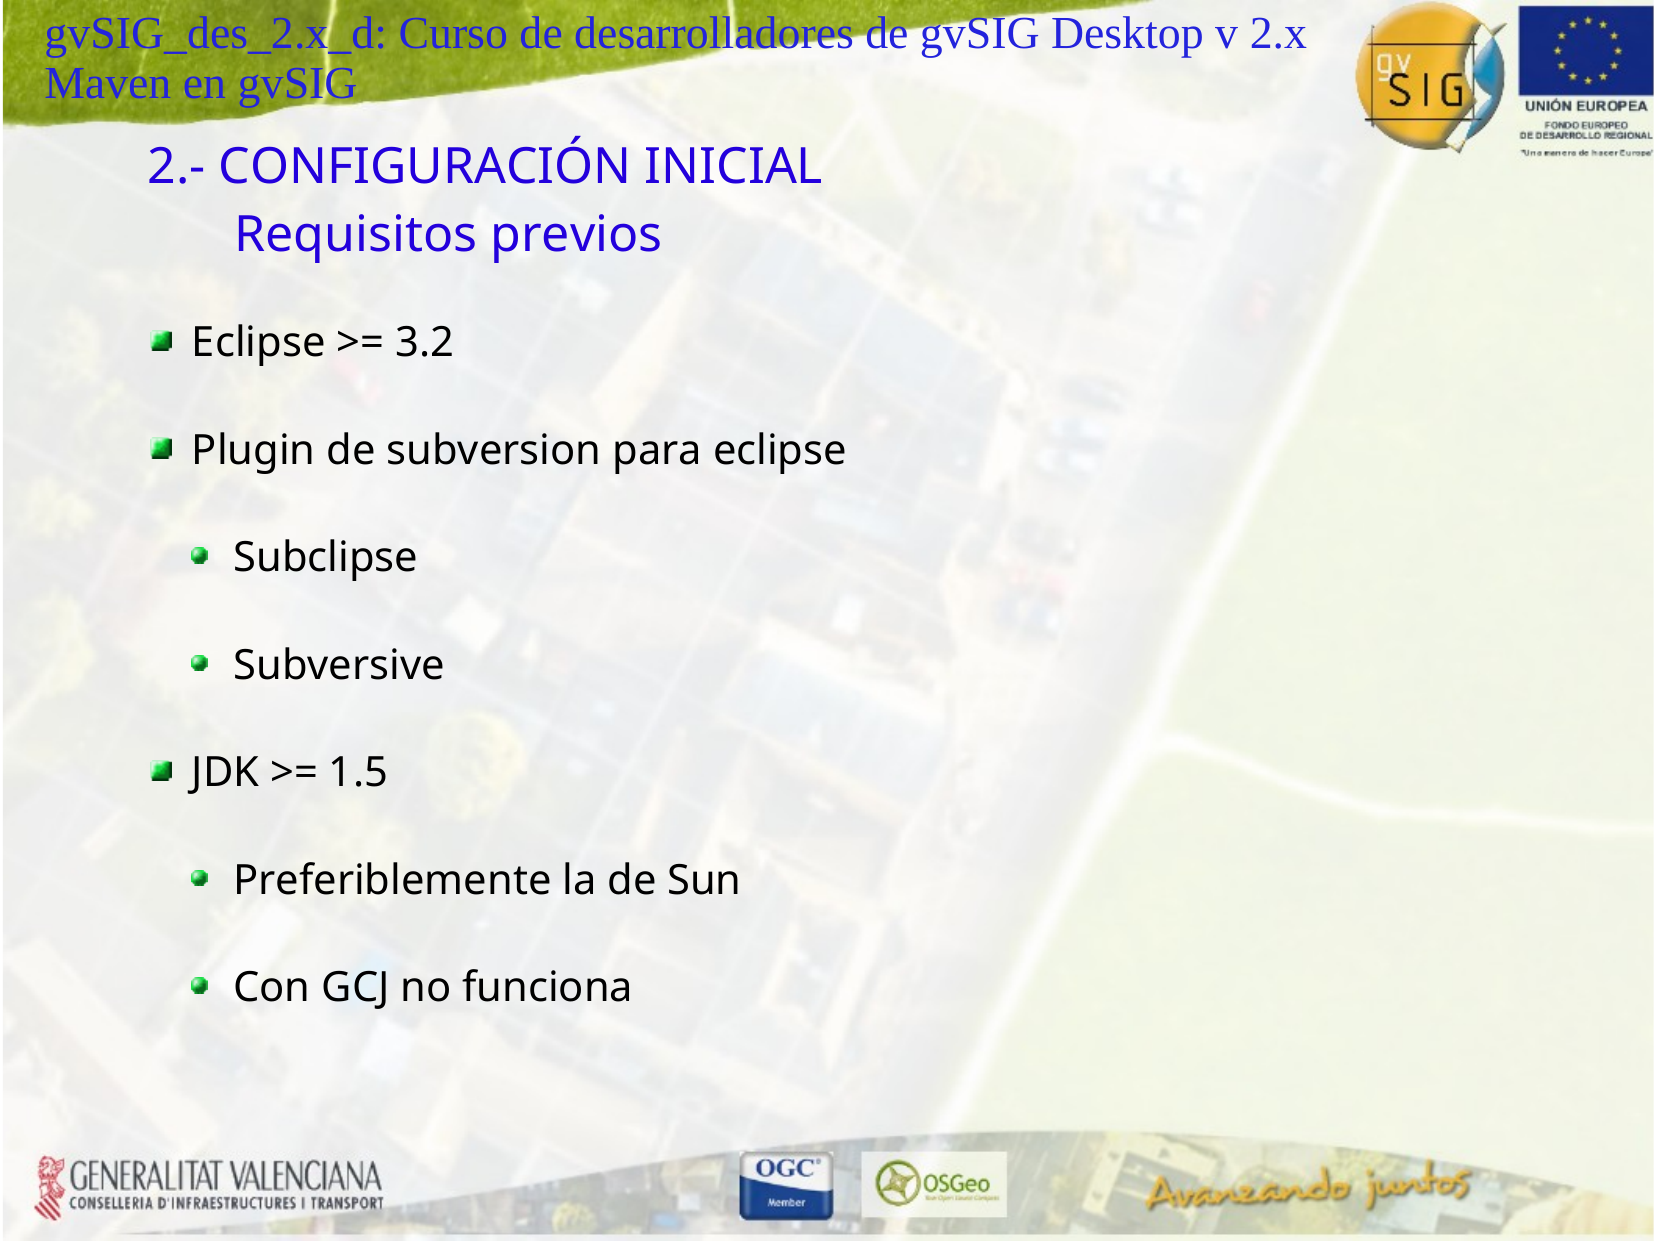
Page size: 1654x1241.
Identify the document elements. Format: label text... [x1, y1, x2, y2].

picture [2, 0, 1654, 1241]
text_box Eclipse >= 3.2 Plugin de subversion para eclipse Subclipse Subversive JDK >= 1.5 Preferiblemente la de Sun Con GCJ no funciona [147, 283, 1505, 1152]
title 2.- CONFIGURACIÓN INICIAL Requisitos previos [147, 124, 1595, 272]
